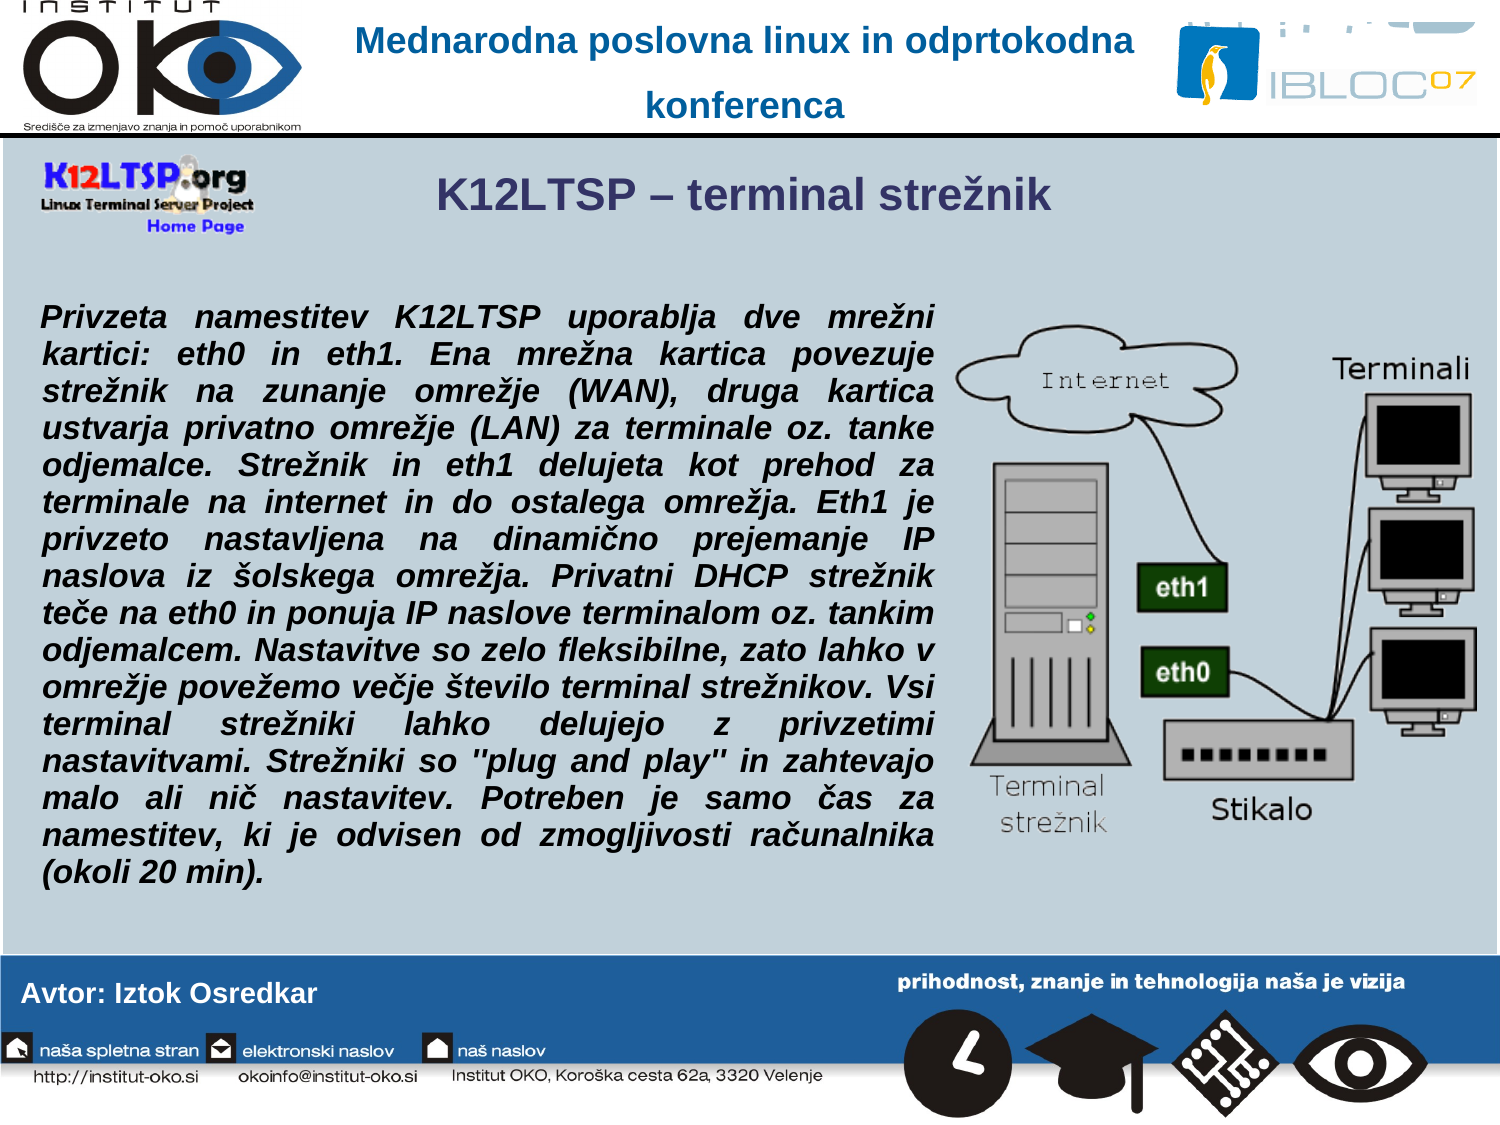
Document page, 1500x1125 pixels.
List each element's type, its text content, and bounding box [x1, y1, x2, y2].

picture [0, 955, 1500, 1118]
picture [23, 0, 302, 132]
list Privzeta namestitev K12LTSP uporablja dve mrežni kartici: eth0 in eth1. Ena mrežna kartica povezuje strežnik na zunanje omrežje (WAN), druga kartica ustvarja privatno omrežje (LAN) za terminale oz. tanke odjemalce. Strežnik in eth1 delujeta kot prehod za terminale na internet in do ostalega omrežja. Eth1 je privzeto nastavljena na dinamično prejemanje IP naslova iz šolskega omrežja. Privatni DHCP strežnik teče na eth0 in ponuja IP naslove terminalom oz. tankim odjemalcem. Nastavitve so zelo fleksibilne, zato lahko v omrežje povežemo večje število terminal strežnikov. Vsi terminal strežniki lahko delujejo z privzetimi nastavitvami. Strežniki so ''plug and play'' in zahtevajo malo ali nič nastavitev. Potreben je samo čas za namestitev, ki je odvisen od zmogljivosti računalnika (okoli 20 min). [23, 290, 951, 922]
text_box Mednarodna poslovna linux in odprtokodna konferenca [324, 11, 1176, 133]
text_box Avtor: Iztok Osredkar [5, 968, 431, 1018]
title K12LTSP – terminal strežnik [389, 135, 1099, 255]
picture [29, 153, 263, 240]
picture [950, 321, 1477, 845]
chart [0, 138, 1500, 955]
picture [1175, 22, 1477, 111]
